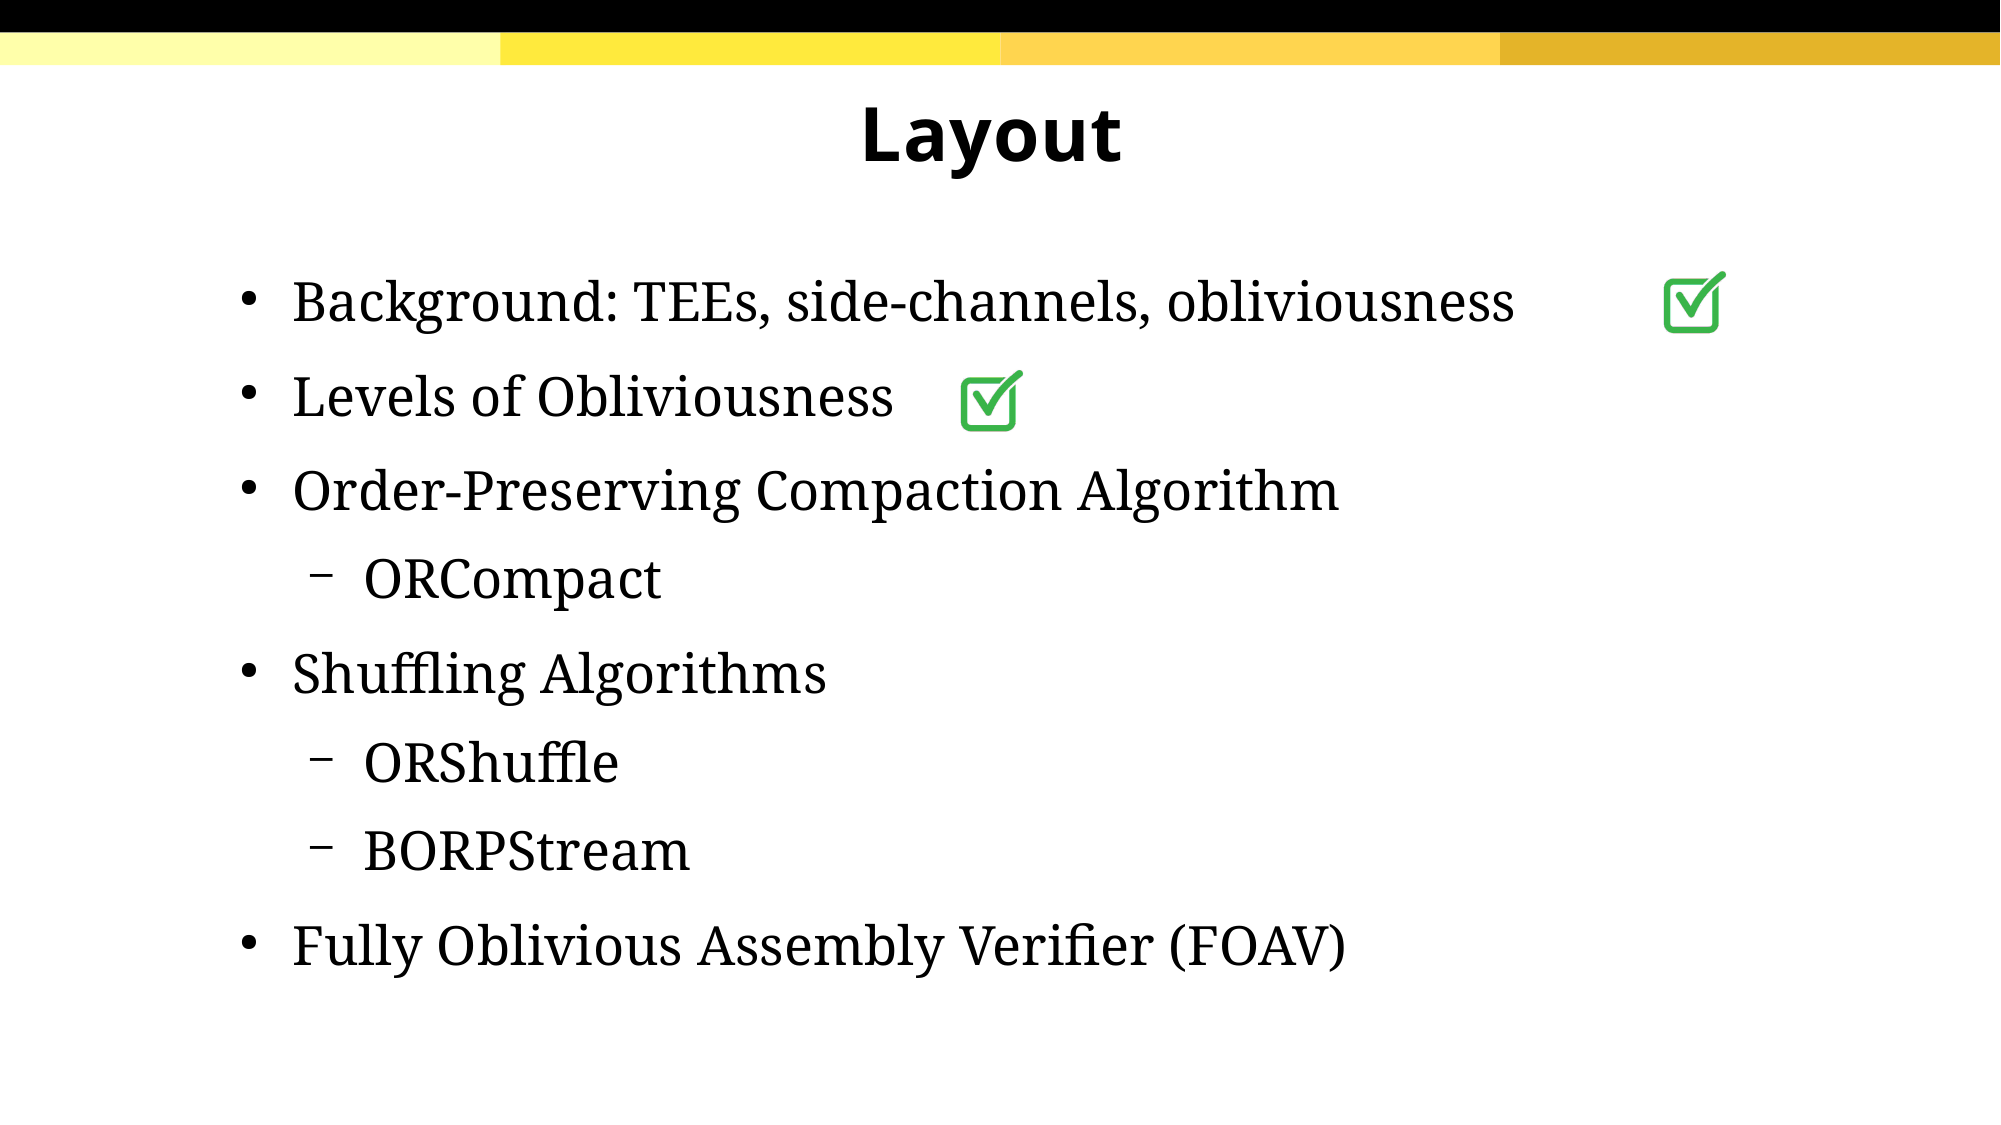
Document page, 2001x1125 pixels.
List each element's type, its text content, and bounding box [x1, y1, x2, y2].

title Layout [42, 65, 1941, 213]
picture [956, 366, 1028, 438]
list Background: TEEs, side-channels, obliviousness Levels of Obliviousness Order-Preserving Compaction Algorithm ORCompact Shuffling Algorithms ORShuffle BORPStream Fully Oblivious Assembly Verifier (FOAV) [206, 259, 2000, 1125]
picture [1659, 267, 1731, 339]
